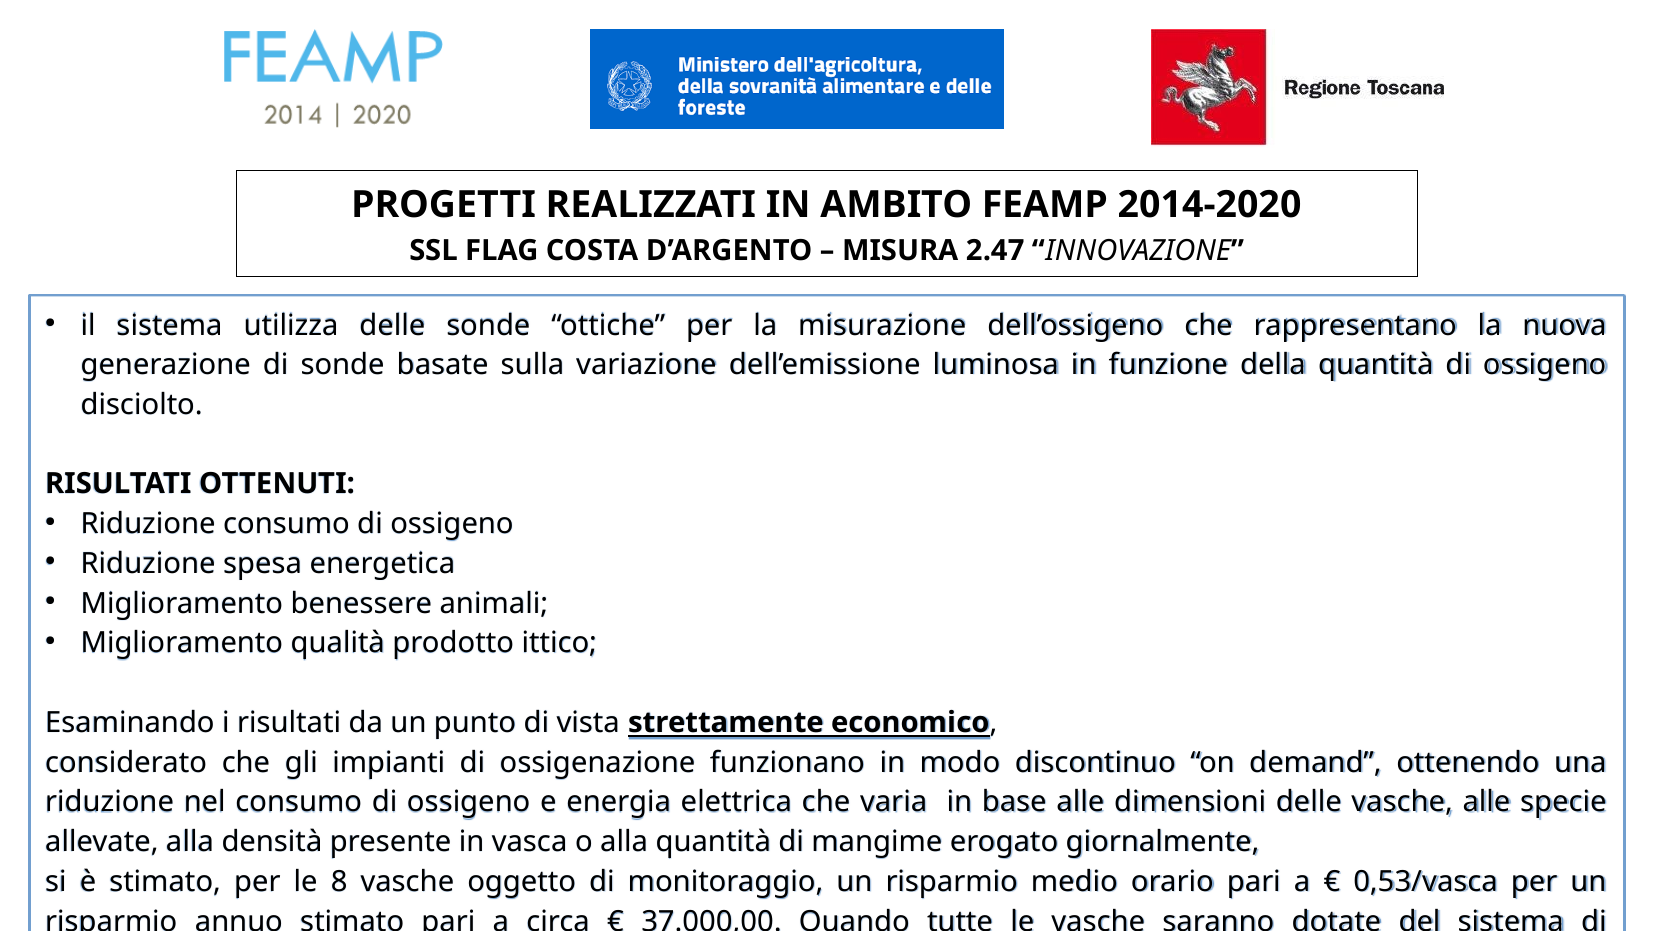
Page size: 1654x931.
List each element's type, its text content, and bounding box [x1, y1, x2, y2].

text_box PROGETTI REALIZZATI IN AMBITO FEAMP 2014-2020 SSL FLAG COSTA D’ARGENTO – MISURA 2.47 “INNOVAZIONE” [236, 170, 1418, 266]
picture [1151, 29, 1452, 148]
picture [224, 29, 443, 128]
picture [590, 29, 1004, 129]
text_box il sistema utilizza delle sonde “ottiche” per la misurazione dell’ossigeno che rappresentano la nuova generazione di sonde basate sulla variazione dell’emissione luminosa in funzione della quantità di ossigeno disciolto. RISULTATI OTTENUTI: Riduzione consumo di ossigeno Riduzione spesa energetica Miglioramento benessere animali; Miglioramento qualità prodotto ittico; Esaminando i risultati da un punto di vista strettamente economico, considerato che gli impianti di ossigenazione funzionano in modo discontinuo “on demand”, ottenendo una riduzione nel consumo di ossigeno e energia elettrica che varia in base alle dimensioni delle vasche, alle specie allevate, alla densità presente in vasca o alla quantità di mangime erogato giornalmente, si è stimato, per le 8 vasche oggetto di monitoraggio, un risparmio medio orario pari a € 0,53/vasca per un risparmio annuo stimato pari a circa € 37.000,00. Quando tutte le vasche saranno dotate del sistema di ossigenazione controllata, il risparmio stimato sarà di circa € 300.000,00. [29, 295, 1625, 912]
